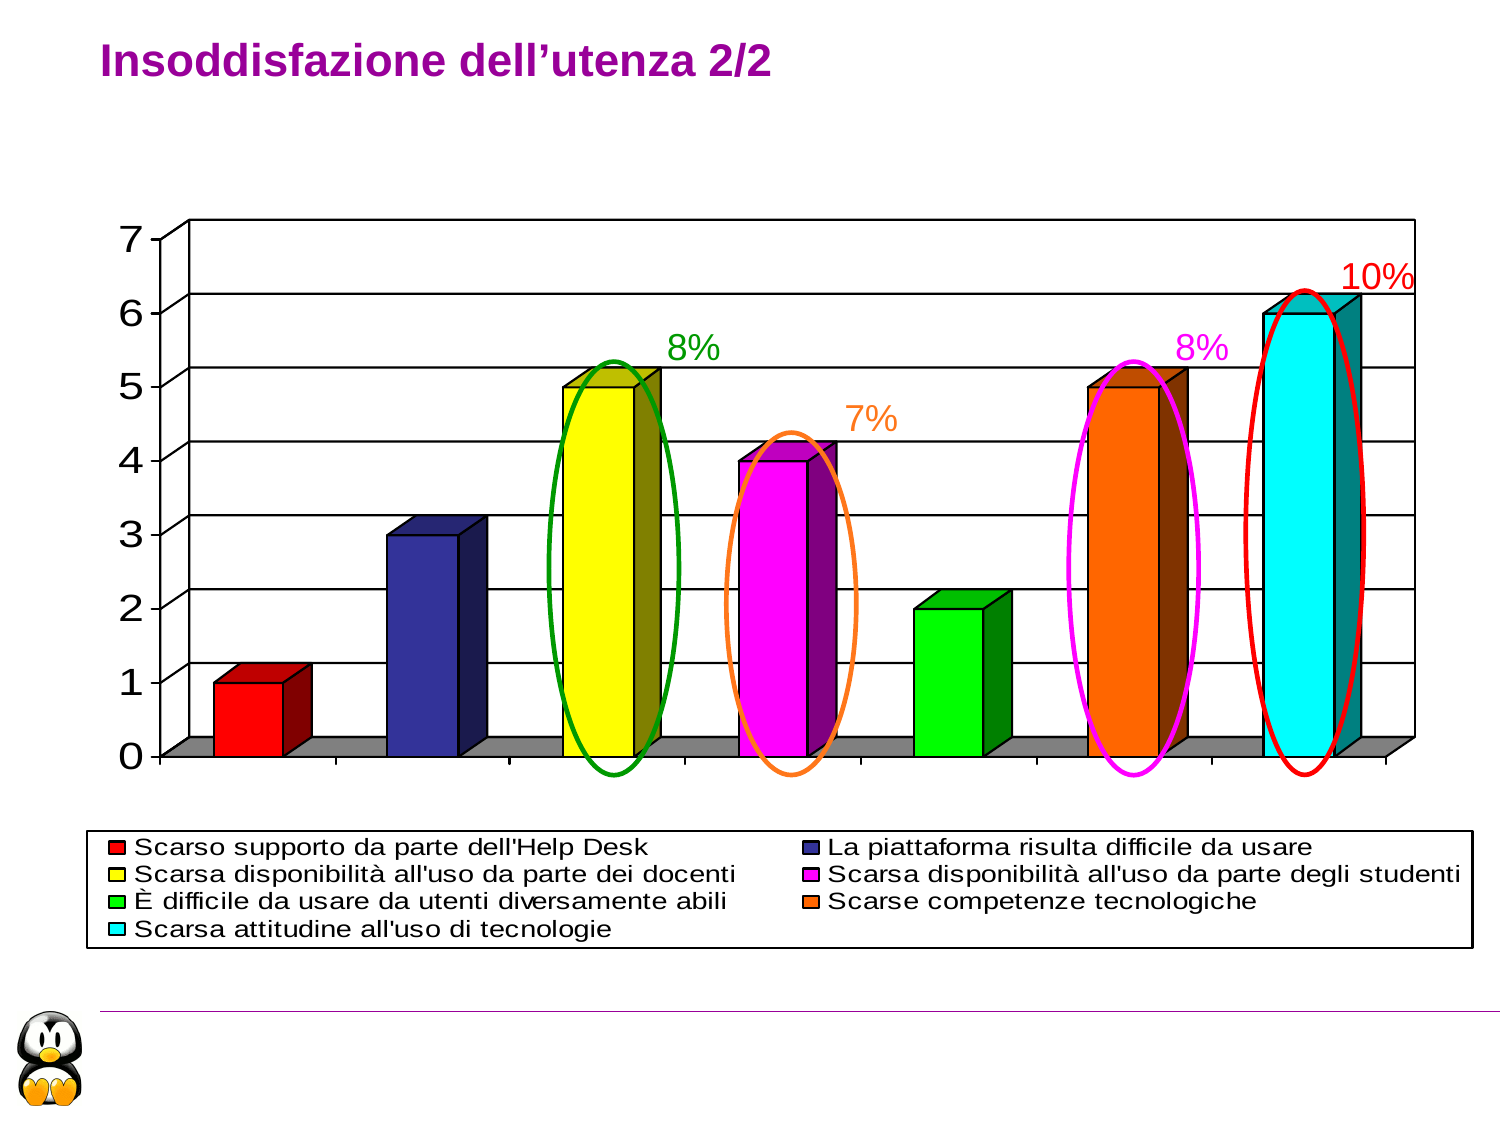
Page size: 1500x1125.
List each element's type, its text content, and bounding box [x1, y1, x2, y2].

text_box 8% [666, 326, 722, 369]
picture [17, 1011, 82, 1106]
chart [64, 196, 1489, 965]
text_box 7% [844, 397, 899, 440]
title Insoddisfazione dell’utenza 2/2 [99, 35, 1424, 149]
text_box 8% [1175, 326, 1230, 369]
text_box 10% [1340, 255, 1416, 298]
